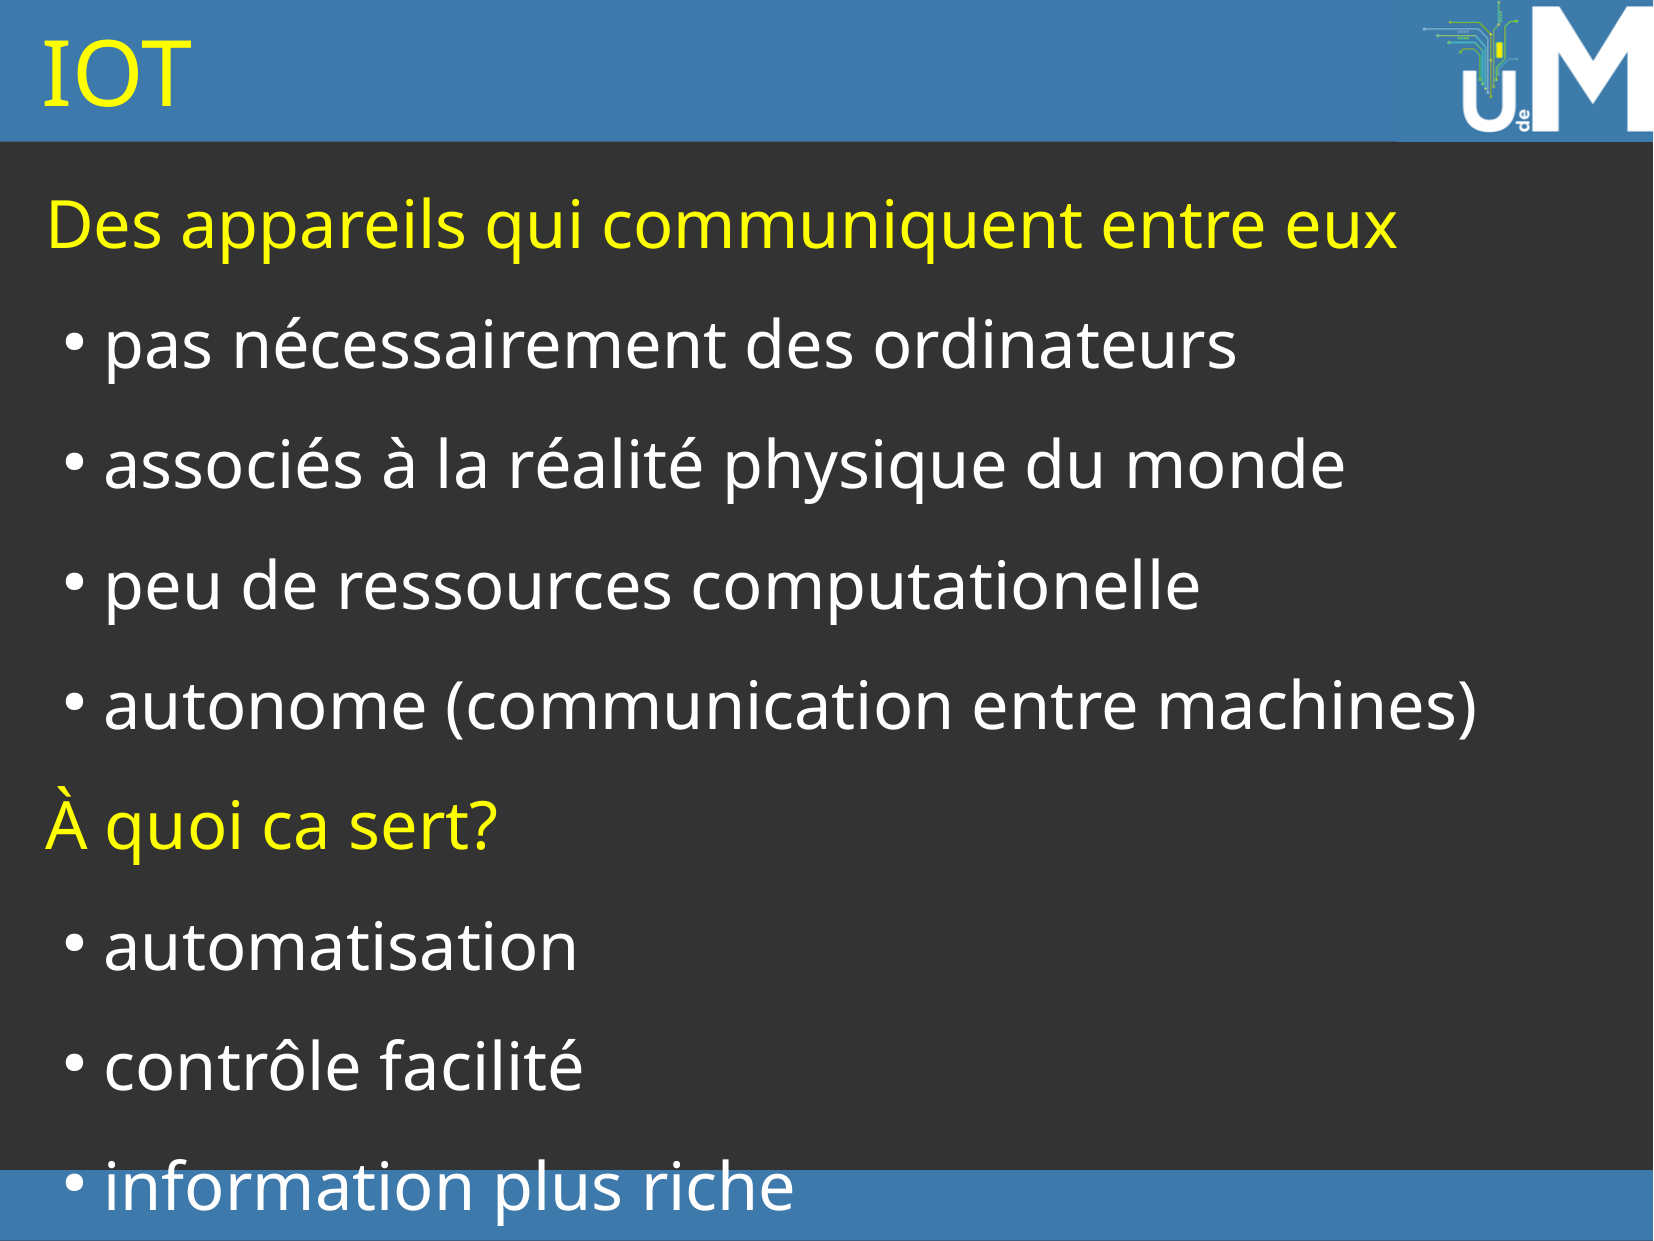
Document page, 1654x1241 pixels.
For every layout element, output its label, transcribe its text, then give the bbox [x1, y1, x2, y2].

list Des appareils qui communiquent entre eux pas nécessairement des ordinateurs associés à la réalité physique du monde peu de ressources computationelle autonome (communication entre machines) À quoi ca sert? automatisation contrôle facilité information plus riche [45, 177, 1606, 1141]
picture [1397, 0, 1654, 142]
title IOT [41, 11, 1411, 130]
